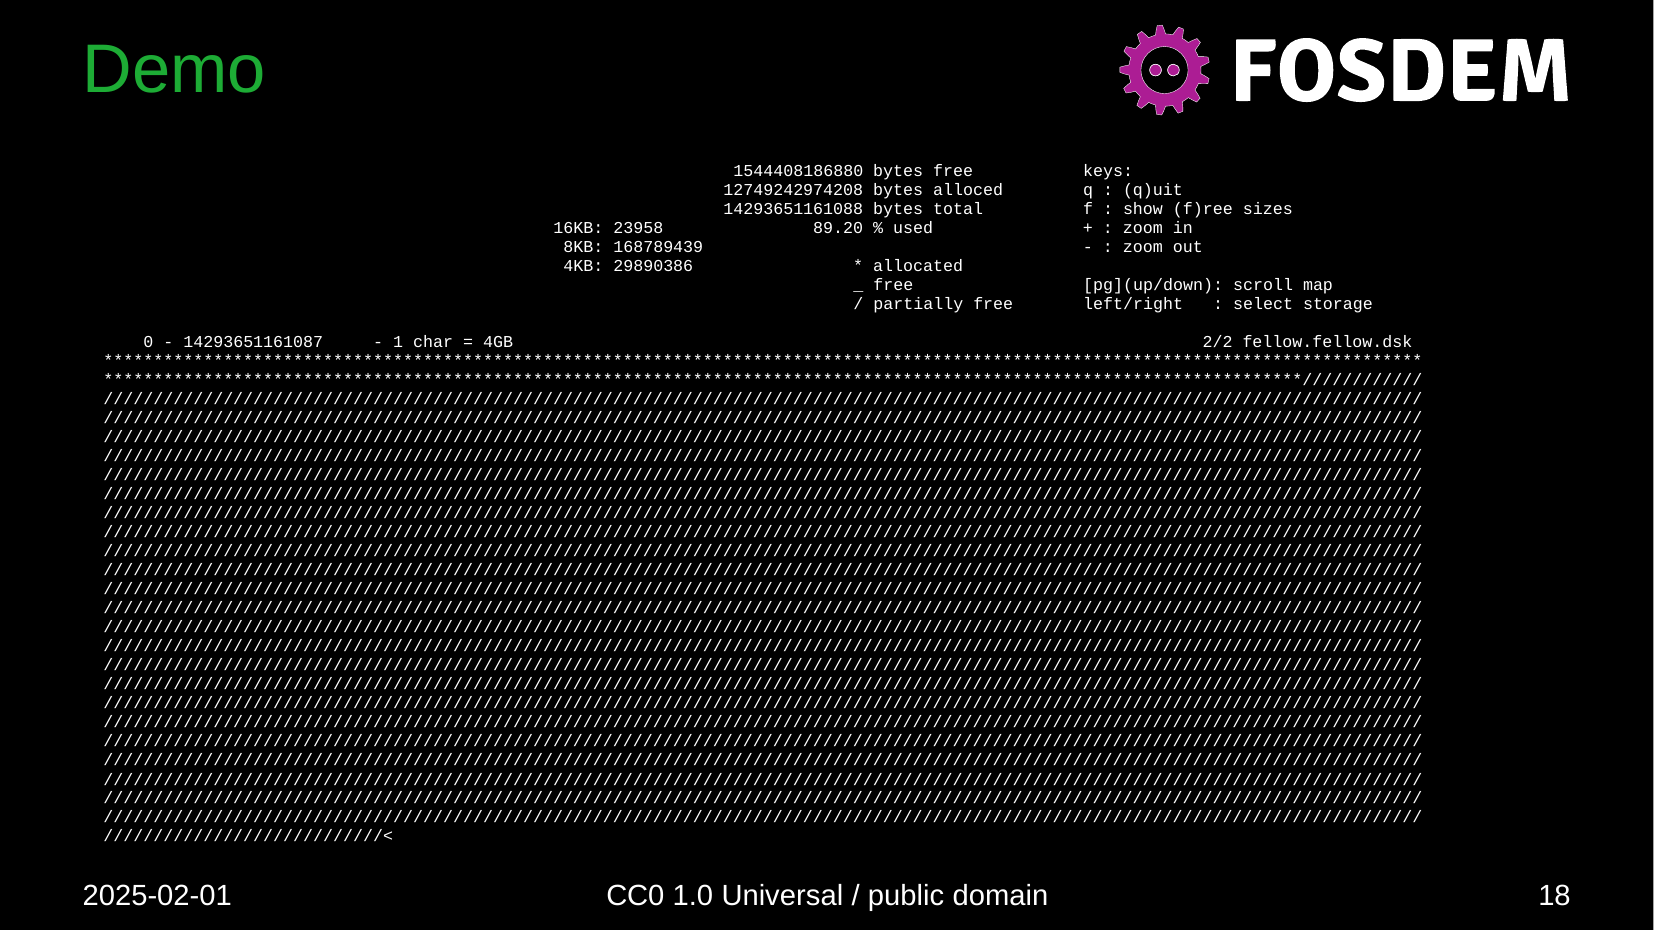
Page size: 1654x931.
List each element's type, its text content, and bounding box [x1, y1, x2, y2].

text_box 1544408186880 bytes free keys: 12749242974208 bytes alloced q : (q)uit 14293651161088 bytes total f : show (f)ree sizes 16KB: 23958 89.20 % used + : zoom in 8KB: 168789439 - : zoom out 4KB: 29890386 * allocated _ free [pg](up/down): scroll map / partially free left/right : select storage 0 - 14293651161087 - 1 char = 4GB 2/2 fellow.fellow.dsk ************************************************************************************************************************************ ************************************************************************************************************************//////////// //////////////////////////////////////////////////////////////////////////////////////////////////////////////////////////////////// //////////////////////////////////////////////////////////////////////////////////////////////////////////////////////////////////// //////////////////////////////////////////////////////////////////////////////////////////////////////////////////////////////////// //////////////////////////////////////////////////////////////////////////////////////////////////////////////////////////////////// //////////////////////////////////////////////////////////////////////////////////////////////////////////////////////////////////// //////////////////////////////////////////////////////////////////////////////////////////////////////////////////////////////////// //////////////////////////////////////////////////////////////////////////////////////////////////////////////////////////////////// //////////////////////////////////////////////////////////////////////////////////////////////////////////////////////////////////// //////////////////////////////////////////////////////////////////////////////////////////////////////////////////////////////////// //////////////////////////////////////////////////////////////////////////////////////////////////////////////////////////////////// //////////////////////////////////////////////////////////////////////////////////////////////////////////////////////////////////// //////////////////////////////////////////////////////////////////////////////////////////////////////////////////////////////////// //////////////////////////////////////////////////////////////////////////////////////////////////////////////////////////////////// //////////////////////////////////////////////////////////////////////////////////////////////////////////////////////////////////// //////////////////////////////////////////////////////////////////////////////////////////////////////////////////////////////////// //////////////////////////////////////////////////////////////////////////////////////////////////////////////////////////////////// //////////////////////////////////////////////////////////////////////////////////////////////////////////////////////////////////// //////////////////////////////////////////////////////////////////////////////////////////////////////////////////////////////////// //////////////////////////////////////////////////////////////////////////////////////////////////////////////////////////////////// //////////////////////////////////////////////////////////////////////////////////////////////////////////////////////////////////// //////////////////////////////////////////////////////////////////////////////////////////////////////////////////////////////////// //////////////////////////////////////////////////////////////////////////////////////////////////////////////////////////////////// //////////////////////////////////////////////////////////////////////////////////////////////////////////////////////////////////// ////////////////////////////< [88, 155, 1447, 874]
title Demo [82, 30, 1004, 108]
